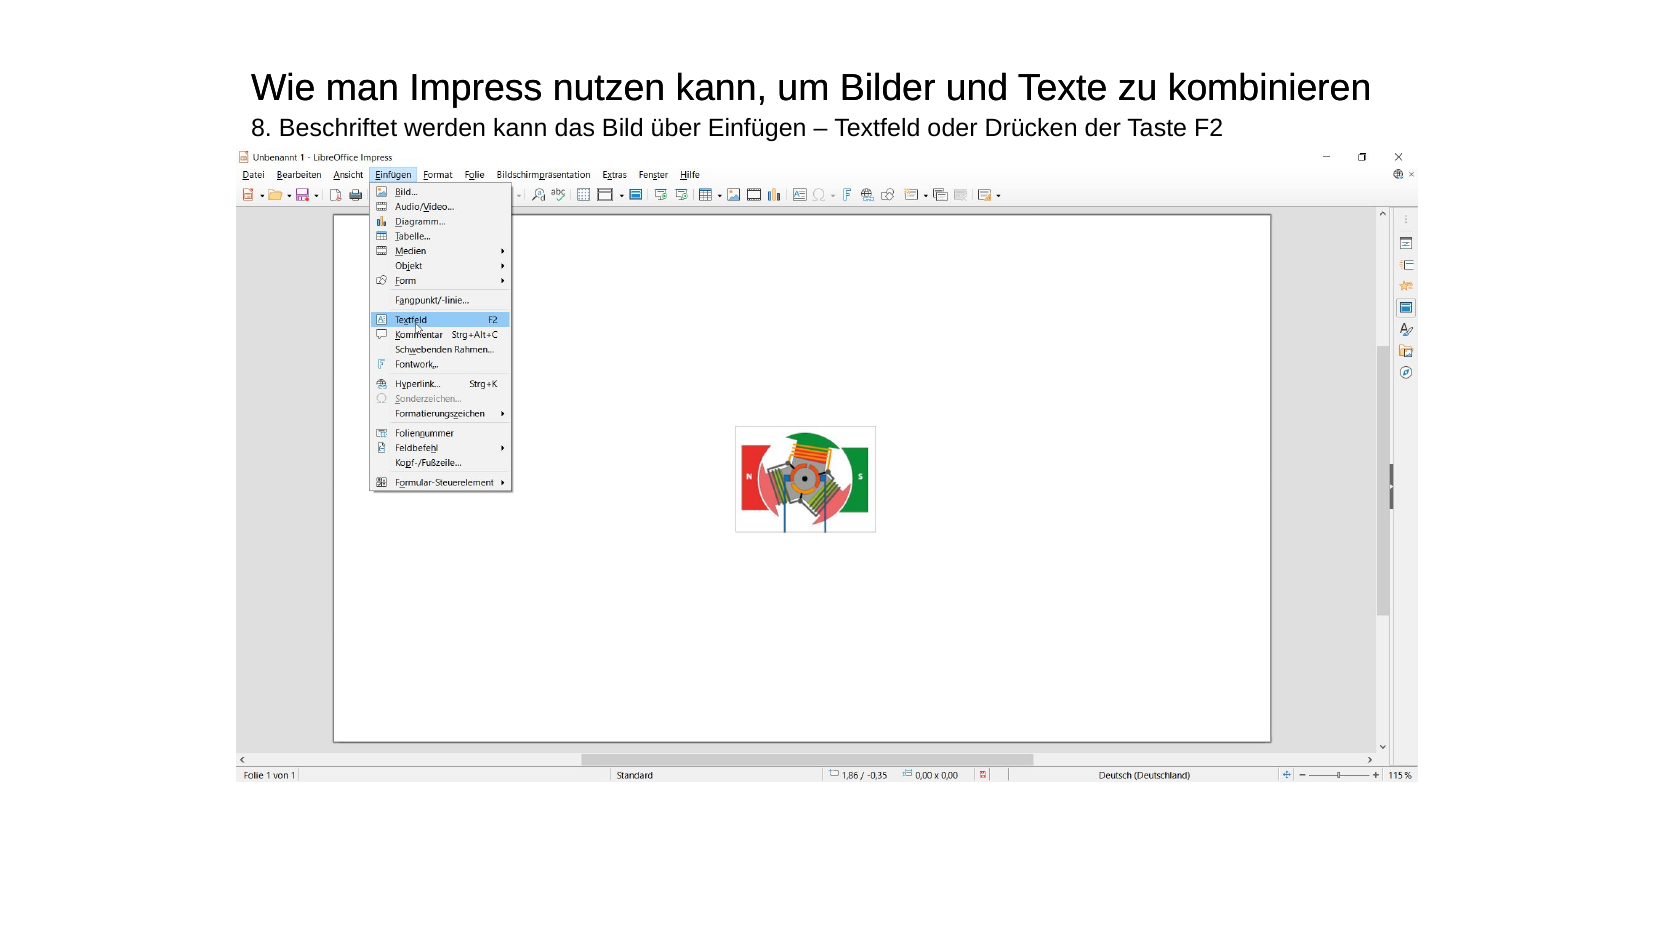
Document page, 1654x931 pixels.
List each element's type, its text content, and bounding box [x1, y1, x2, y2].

picture [236, 148, 1418, 782]
text_box Wie man Impress nutzen kann, um Bilder und Texte zu kombinieren [236, 59, 1418, 106]
text_box 8. Beschriftet werden kann das Bild über Einfügen – Textfeld oder Drücken der Taste F2 [236, 106, 1418, 148]
